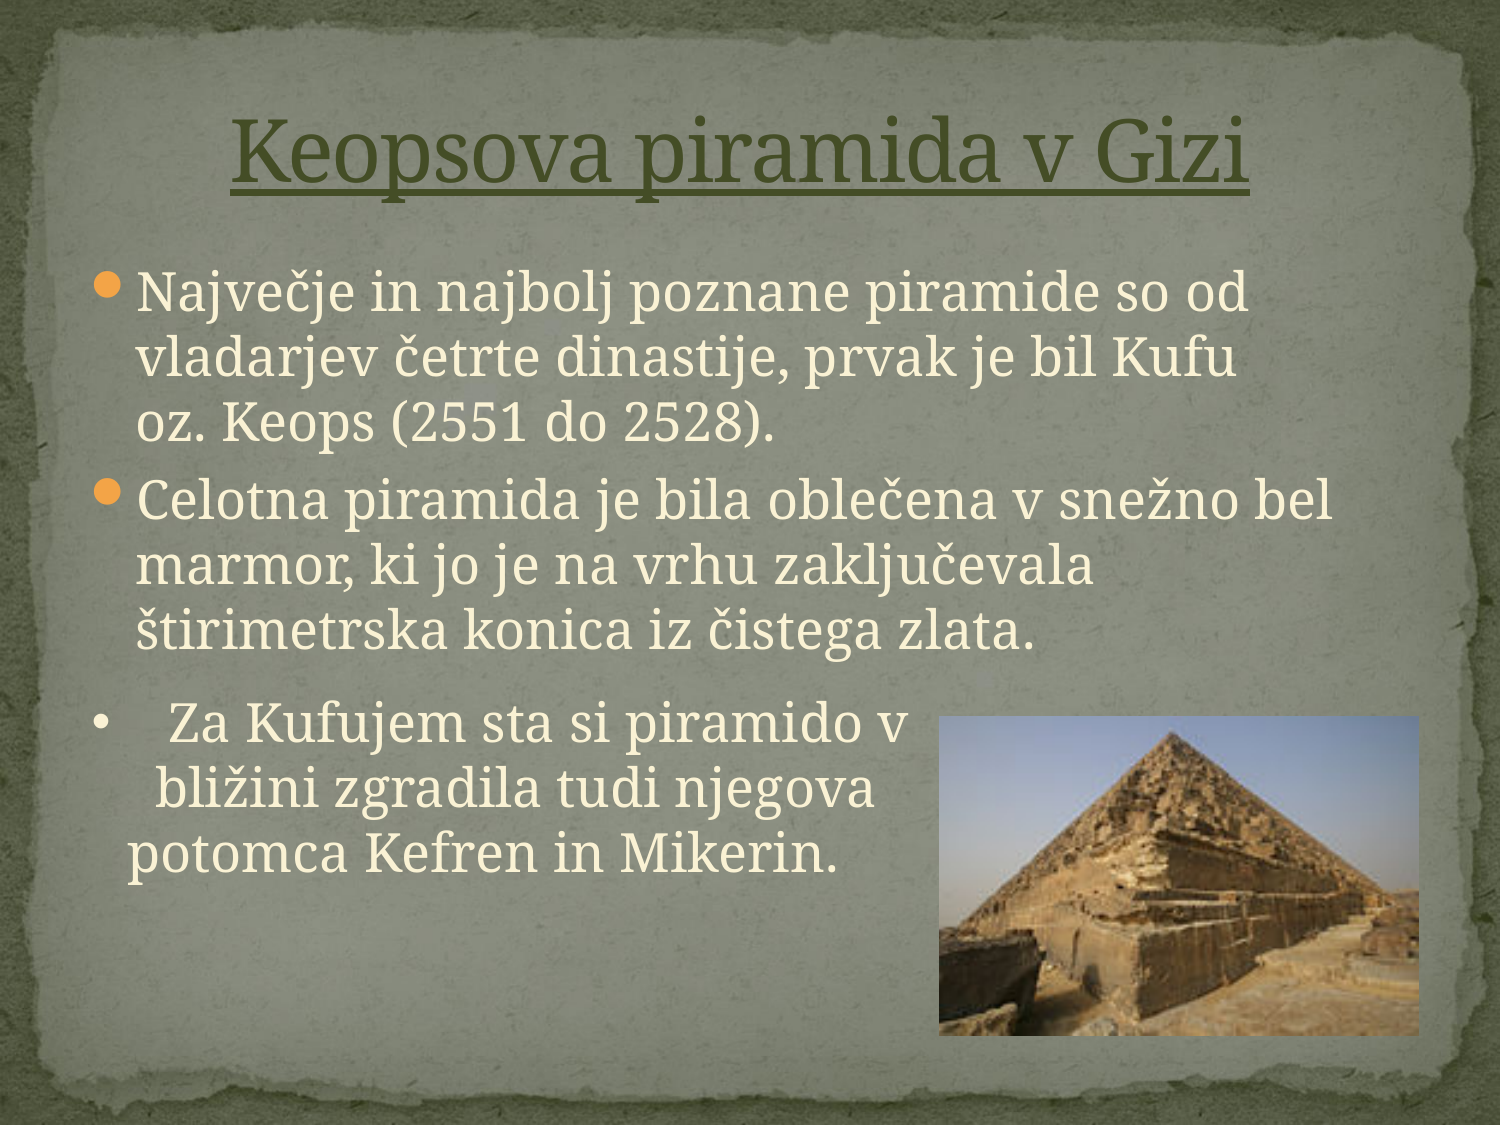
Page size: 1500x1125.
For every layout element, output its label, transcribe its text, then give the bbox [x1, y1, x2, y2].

text_box Za Kufujem sta si piramido v bližini zgradila tudi njegova potomca Kefren in Mikerin. [76, 680, 951, 891]
title Keopsova piramida v Gizi [64, 54, 1415, 208]
picture [0, 0, 1500, 1125]
list Največje in najbolj poznane piramide so od vladarjev četrte dinastije, prvak je bil Kufu oz. Keops (2551 do 2528). Celotna piramida je bila oblečena v snežno bel marmor, ki jo je na vrhu zaključevala štirimetrska konica iz čistega zlata. [75, 249, 1425, 858]
